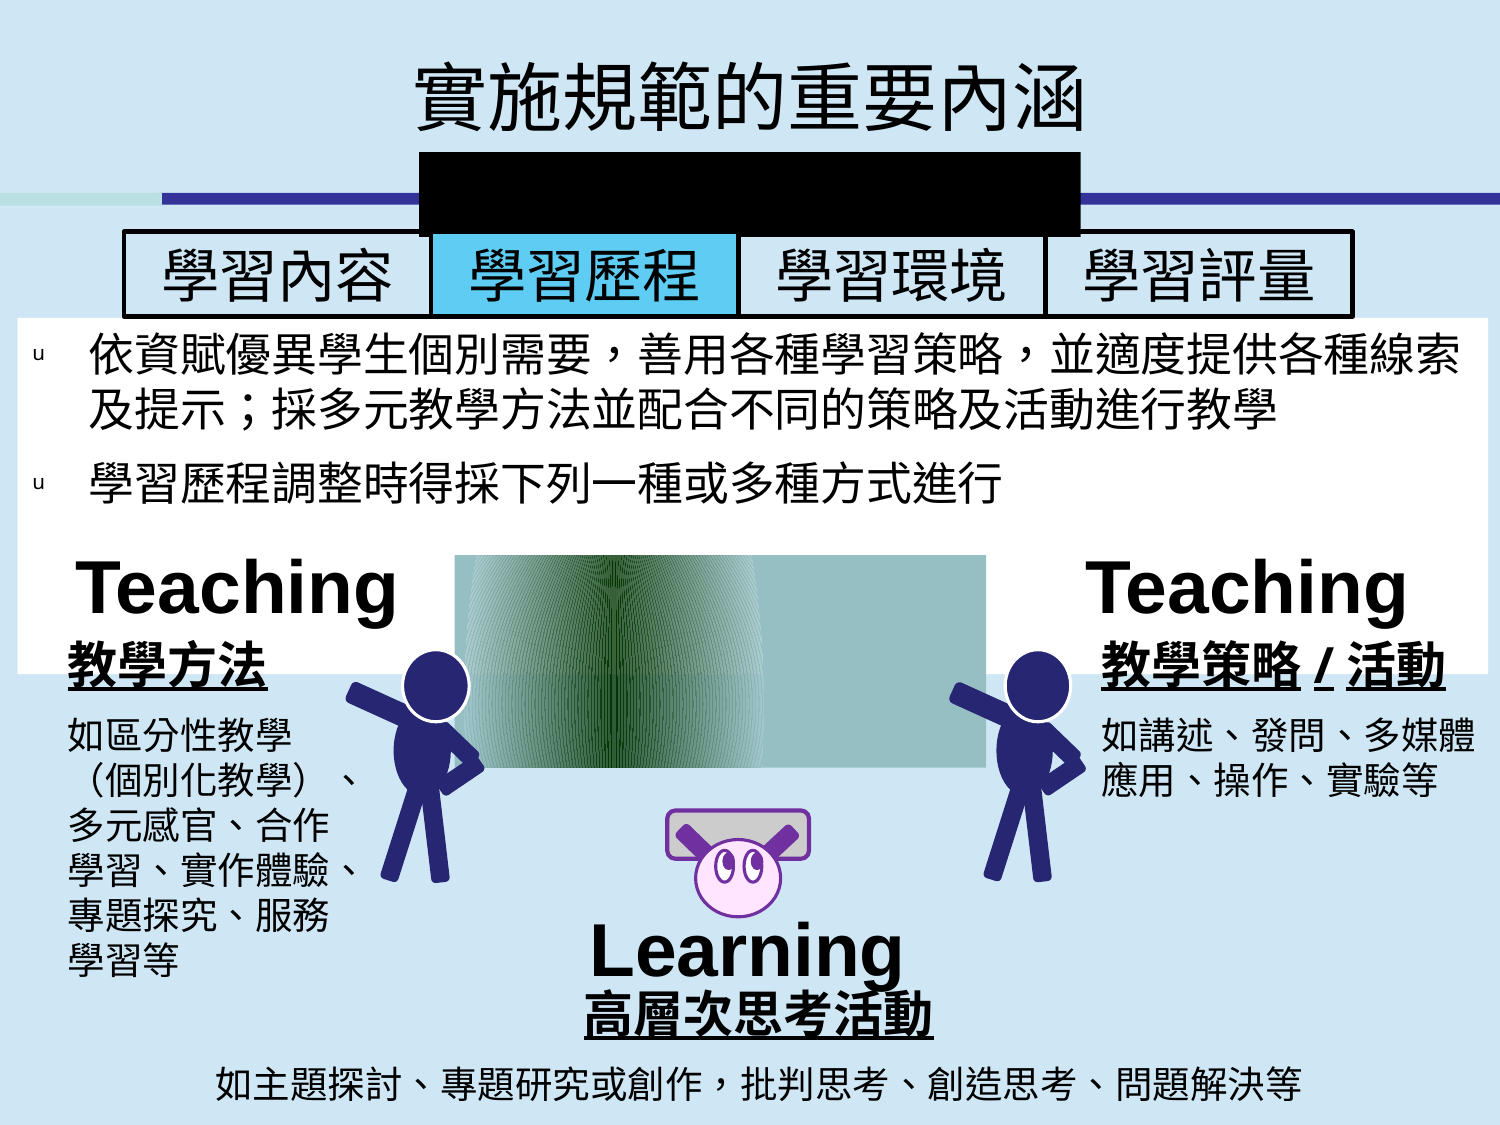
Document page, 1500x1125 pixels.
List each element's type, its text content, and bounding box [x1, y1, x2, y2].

text_box Learning [574, 893, 922, 999]
text_box IEP/IGP與課程規劃 [419, 152, 1081, 231]
text_box 學習評量 [1045, 231, 1353, 317]
text_box 學習環境 [738, 231, 1045, 317]
text_box 依資賦優異學生個別需要，善用各種學習策略，並適度提供各種線索及提示；採多元教學方法並配合不同的策略及活動進行教學 學習歷程調整時得採下列一種或多種方式進行 [17, 317, 1489, 675]
text_box 學習歷程 [431, 231, 738, 317]
text_box Teaching [60, 531, 415, 637]
text_box [347, 555, 1084, 881]
text_box 高層次思考活動 如主題探討、專題研究或創作，批判思考、創造思考、問題解決等 [159, 974, 1359, 1125]
text_box 高層次思考活動 如主題探討、專題研究或創作，批判思考、創造思考、問題解決等 [805, 999, 863, 1036]
text_box [0, 192, 419, 206]
text_box 學習內容 [123, 231, 431, 317]
text_box Teaching [1070, 531, 1425, 637]
text_box 高層次思考活動 如主題探討、專題研究或創作，批判思考、創造思考、問題解決等 [869, 999, 908, 1036]
text_box [667, 810, 809, 917]
text_box 高層次思考活動 如主題探討、專題研究或創作，批判思考、創造思考、問題解決等 [640, 999, 817, 1036]
text_box [1081, 192, 1500, 205]
text_box 實施規範的重要內涵 [0, 42, 1500, 148]
text_box 教學方法 如區分性教學（個別化教學）、多元感官、合作學習、實作體驗、專題探究、服務學習等 [53, 625, 361, 990]
text_box 教學策略/活動 如講述、發問、多媒體應用、操作、實驗等 [1086, 625, 1500, 810]
